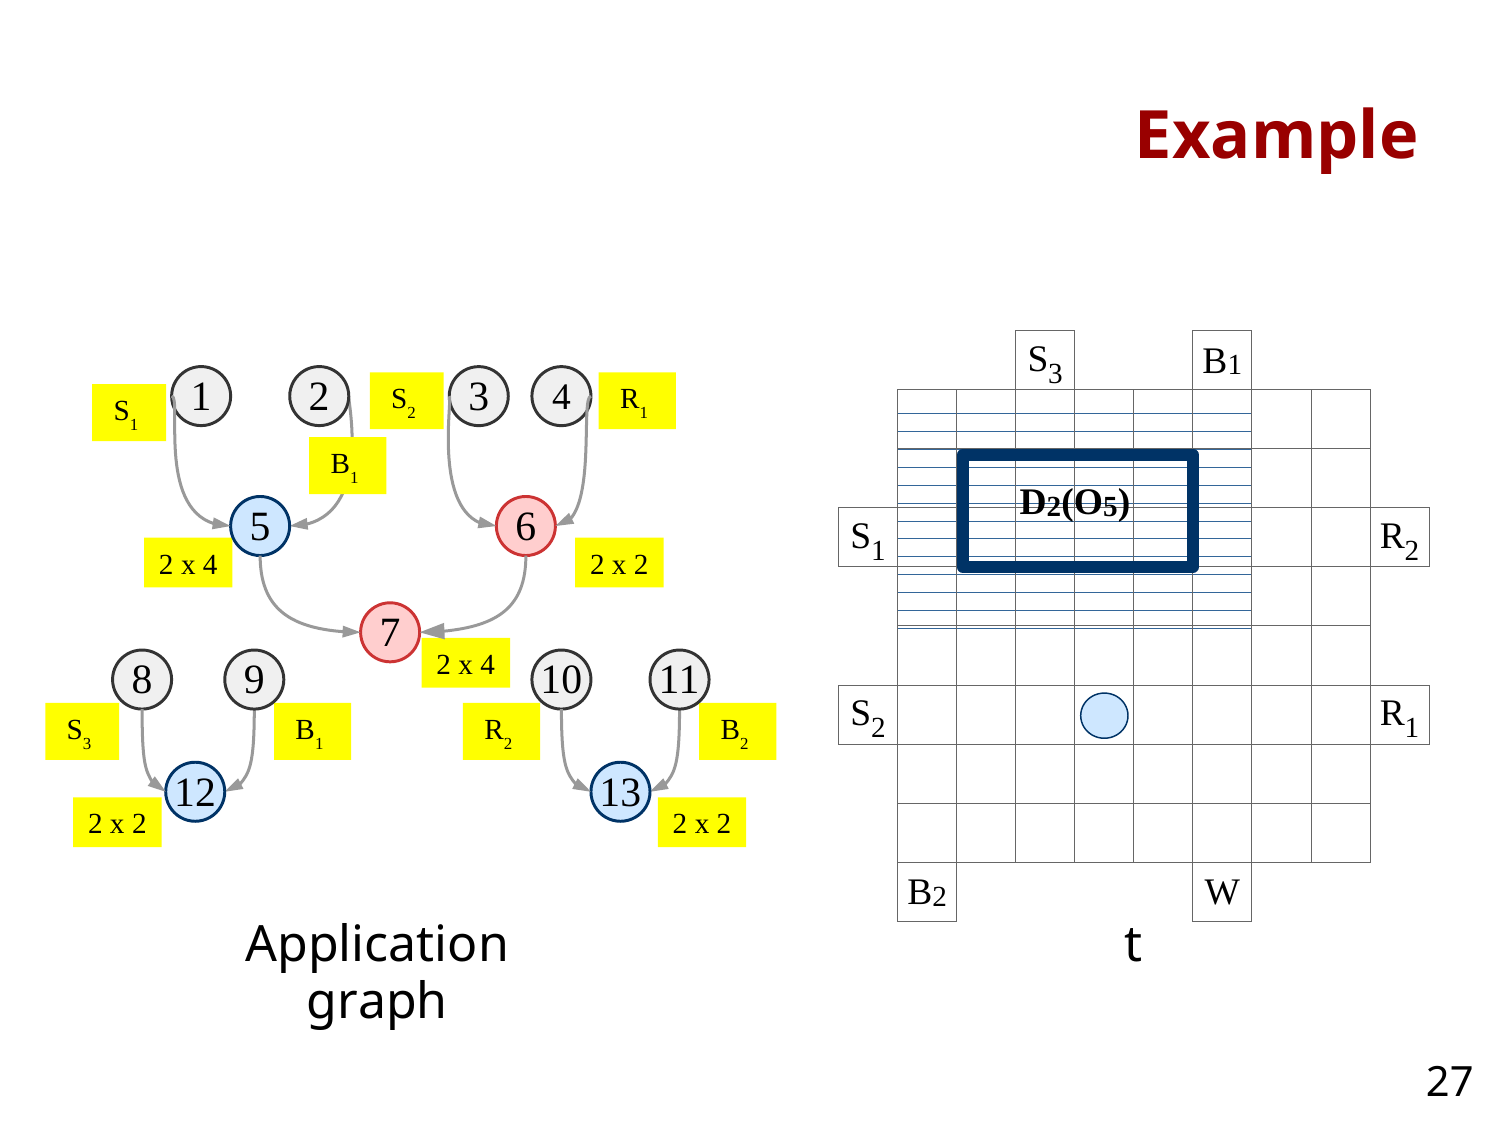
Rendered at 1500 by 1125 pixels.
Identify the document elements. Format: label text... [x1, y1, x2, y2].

title Example [75, 44, 1419, 227]
text_box 3 [449, 366, 509, 426]
text_box B1 [1192, 330, 1252, 390]
text_box [1016, 573, 1074, 625]
text_box [1016, 461, 1074, 472]
text_box [1075, 554, 1133, 561]
text_box [1080, 693, 1129, 739]
text_box [957, 395, 1015, 448]
text_box S3 [45, 702, 120, 760]
text_box Application graph [156, 907, 599, 981]
text_box [1016, 626, 1074, 633]
text_box D2(O5) [981, 472, 1169, 554]
text_box [898, 567, 956, 625]
text_box R1 [598, 372, 676, 430]
text_box B2 [897, 862, 957, 922]
text_box R2 [1370, 507, 1430, 567]
text_box [1016, 395, 1074, 448]
text_box 11 [650, 650, 710, 710]
text_box [1193, 567, 1251, 625]
text_box 4 [531, 366, 591, 426]
text_box [1075, 461, 1133, 472]
text_box S1 [838, 507, 898, 567]
text_box S3 [1015, 330, 1075, 390]
text_box 2 x 2 [657, 797, 747, 848]
text_box [1134, 395, 1192, 448]
text_box [898, 626, 956, 633]
text_box B1 [274, 702, 352, 760]
text_box B1 [309, 437, 387, 495]
text_box [1134, 573, 1192, 625]
text_box [1134, 626, 1192, 633]
text_box 13 [590, 762, 651, 822]
text_box [1075, 573, 1133, 625]
text_box [1193, 626, 1251, 633]
text_box 2 x 4 [144, 537, 233, 588]
text_box [957, 626, 1015, 633]
text_box [898, 508, 956, 566]
text_box R2 [462, 702, 541, 760]
text_box [1075, 626, 1133, 633]
text_box 8 [112, 650, 172, 709]
text_box 9 [224, 650, 284, 710]
text_box [898, 449, 956, 507]
text_box W [1192, 862, 1252, 907]
text_box [1075, 395, 1133, 448]
text_box t [912, 907, 1355, 981]
text_box [1134, 508, 1187, 561]
text_box [898, 395, 956, 448]
text_box 2 x 2 [73, 797, 162, 848]
text_box 2 x 2 [575, 537, 664, 588]
text_box [1134, 461, 1187, 507]
text_box [969, 461, 1015, 507]
text_box [1016, 554, 1074, 561]
text_box S2 [369, 372, 444, 430]
text_box [1199, 508, 1251, 566]
text_box 7 [360, 602, 420, 662]
text_box 5 [230, 496, 290, 556]
text_box 2 x 4 [421, 637, 511, 688]
text_box R1 [1370, 685, 1430, 745]
text_box [1197, 449, 1251, 507]
text_box B2 [699, 702, 777, 760]
text_box 10 [531, 650, 591, 709]
text_box S1 [92, 384, 167, 442]
text_box 6 [496, 496, 556, 556]
text_box 2 [289, 366, 349, 426]
text_box [969, 508, 1015, 561]
text_box [957, 571, 1015, 625]
text_box 1 [171, 366, 231, 426]
text_box S2 [838, 685, 898, 745]
text_box [1193, 395, 1251, 448]
text_box 12 [165, 762, 225, 822]
